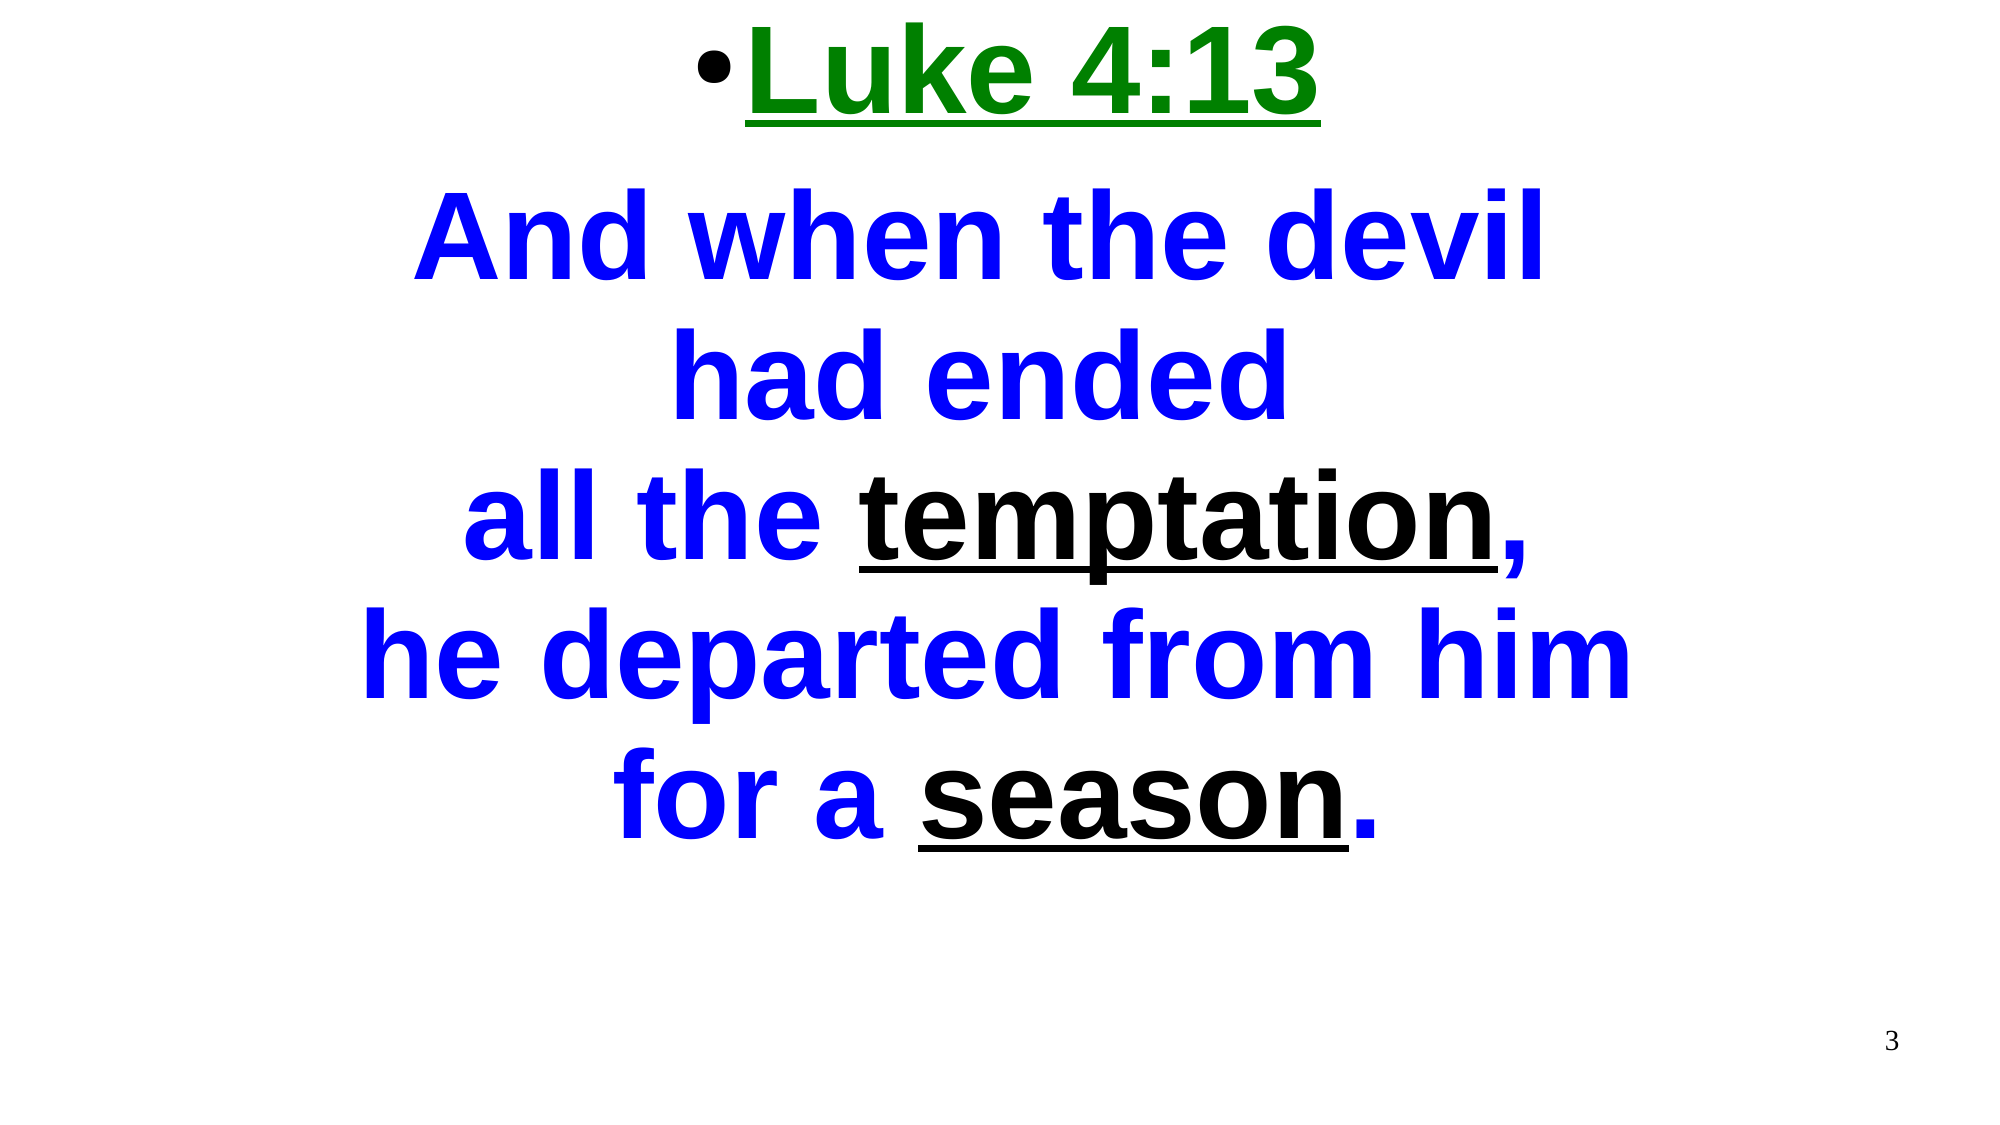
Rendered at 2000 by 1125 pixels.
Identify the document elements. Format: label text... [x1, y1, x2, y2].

list Luke 4:13 And when the devil had ended all the temptation, he departed from him for a season. [0, 0, 1996, 1123]
